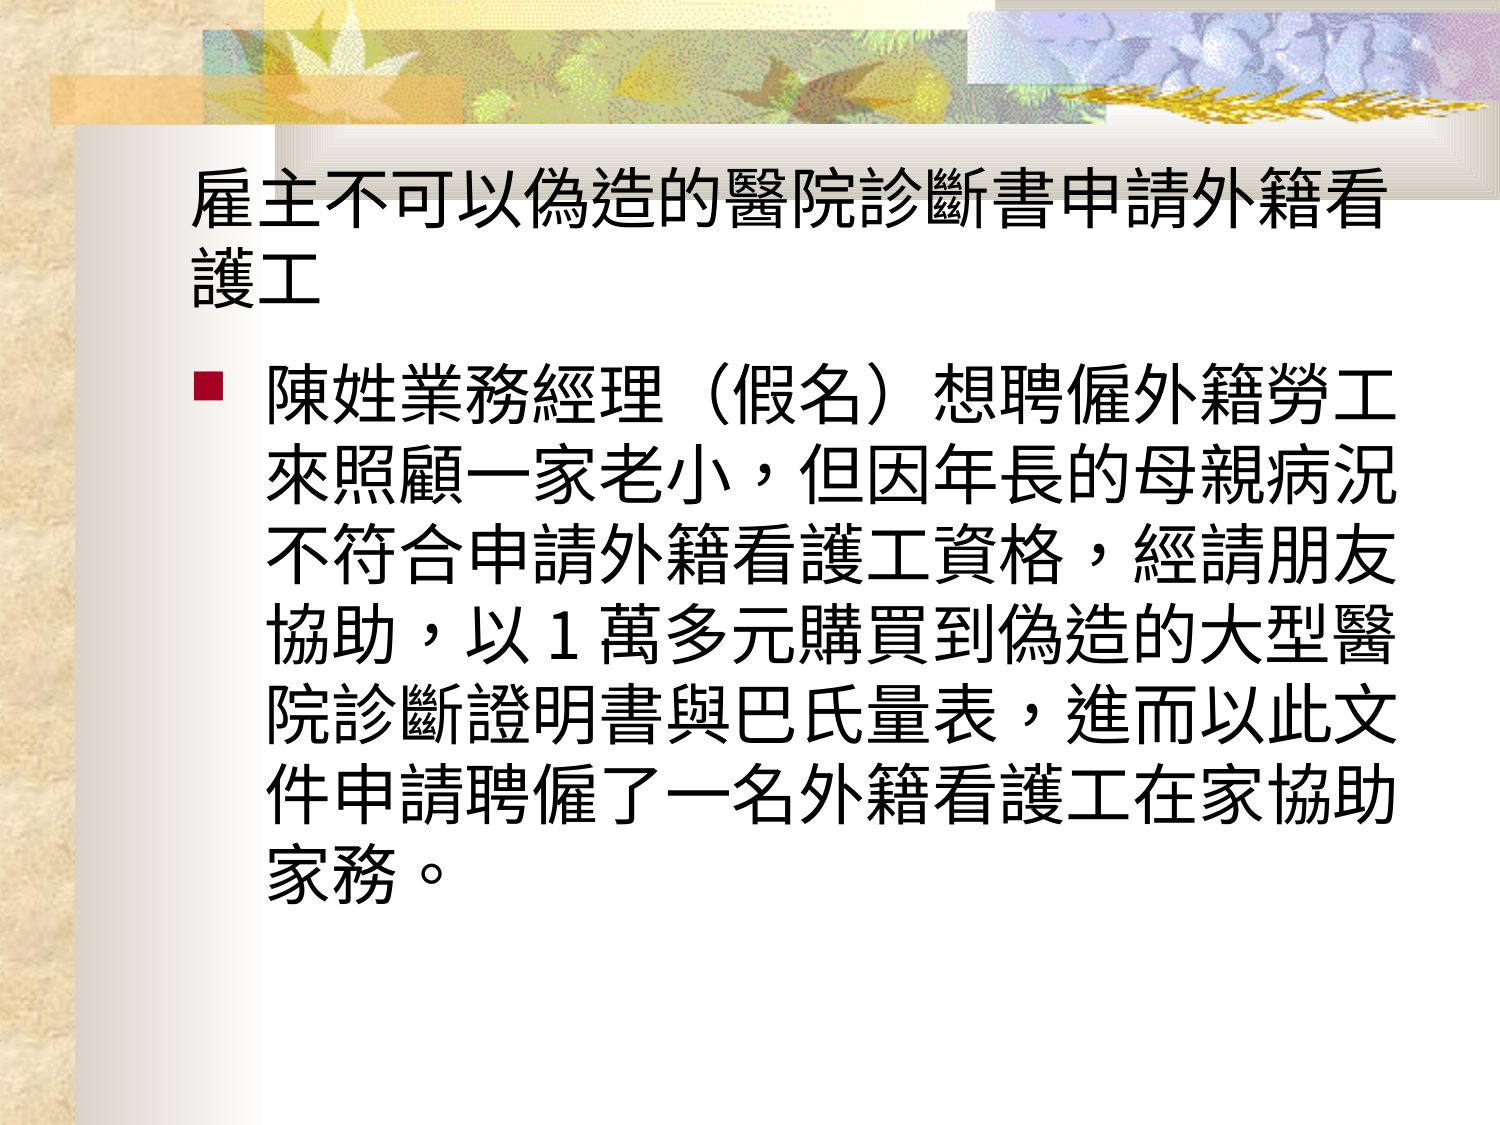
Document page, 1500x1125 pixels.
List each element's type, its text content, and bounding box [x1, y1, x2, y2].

title 雇主不可以偽造的醫院診斷書申請外籍看護工 [174, 137, 1450, 325]
list 陳姓業務經理（假名）想聘僱外籍勞工來照顧一家老小，但因年長的母親病況不符合申請外籍看護工資格，經請朋友協助，以1萬多元購買到偽造的大型醫院診斷證明書與巴氏量表，進而以此文件申請聘僱了一名外籍看護工在家協助家務。 [174, 344, 1450, 1020]
picture [0, 0, 1500, 1125]
